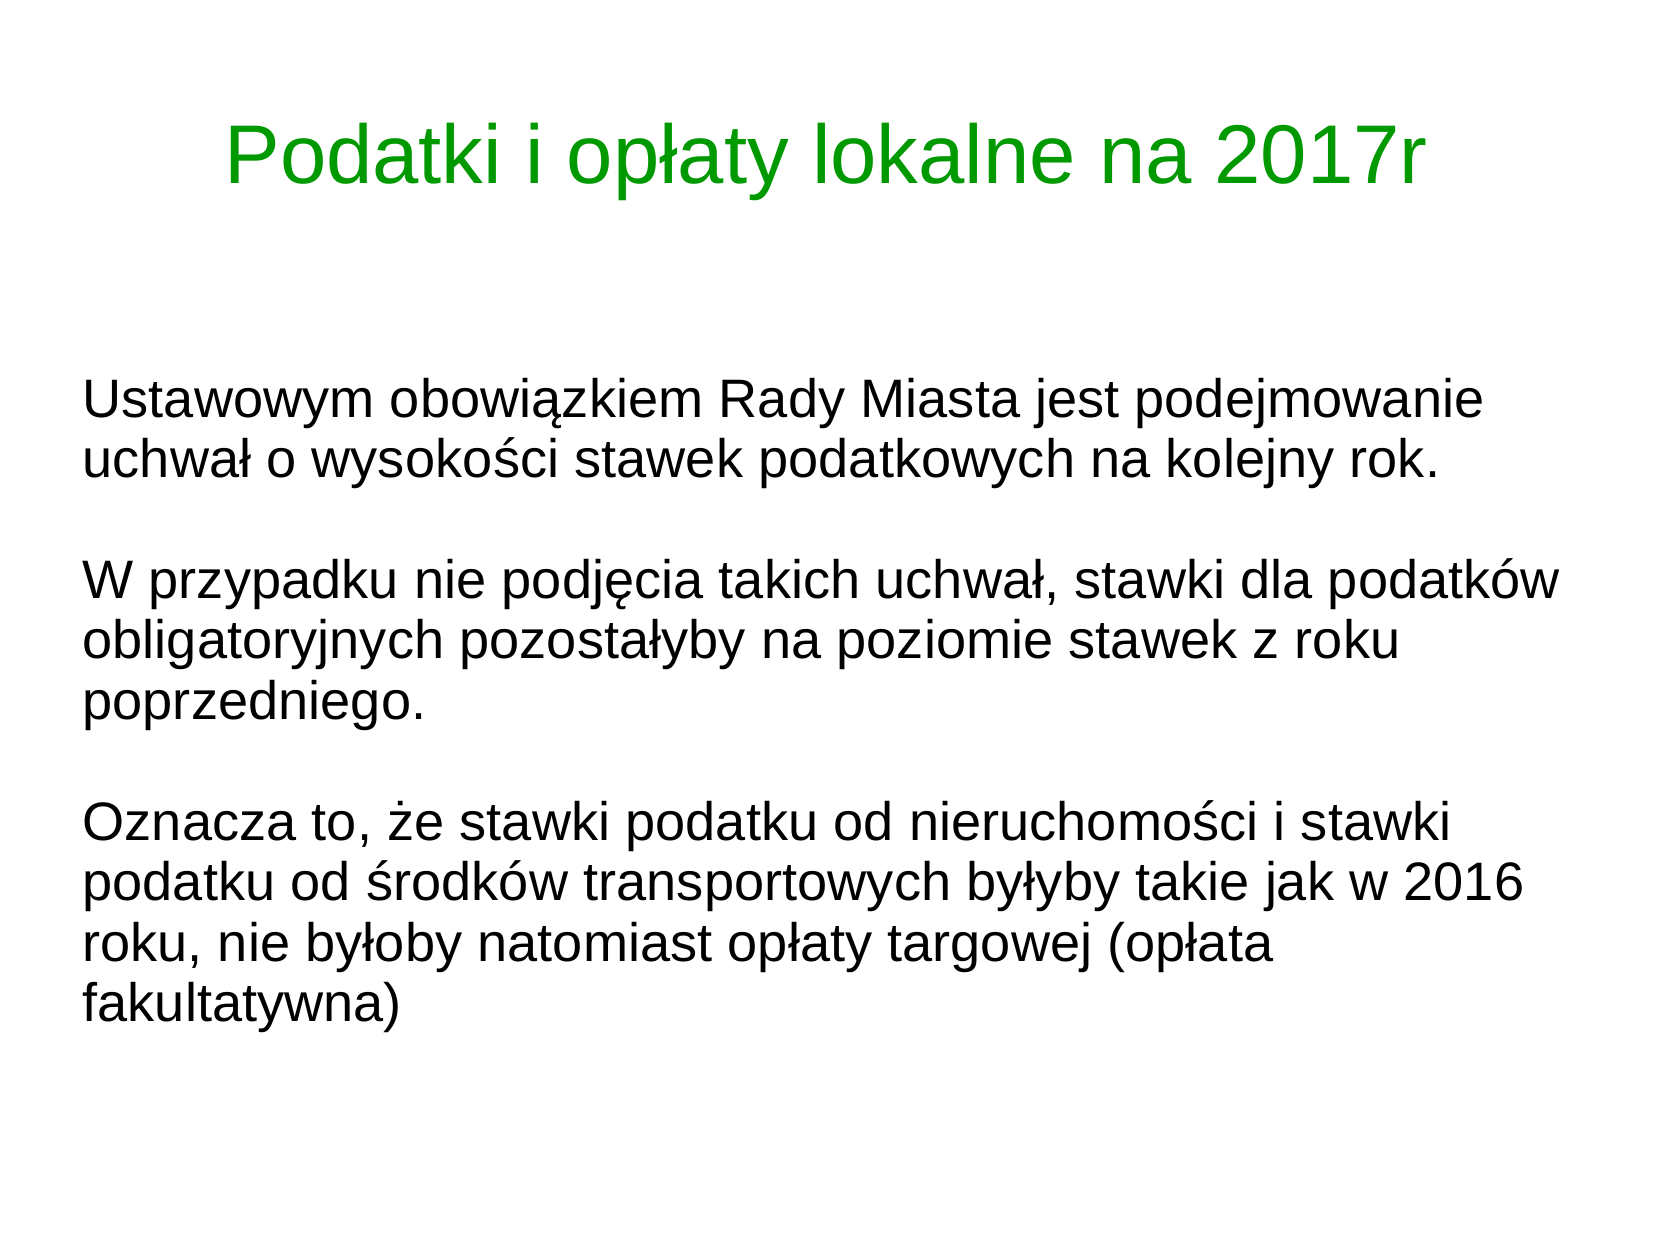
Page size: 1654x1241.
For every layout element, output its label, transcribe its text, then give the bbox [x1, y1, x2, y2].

title Podatki i opłaty lokalne na 2017r [82, 49, 1571, 257]
subtitle Ustawowym obowiązkiem Rady Miasta jest podejmowanie uchwał o wysokości stawek podatkowych na kolejny rok. W przypadku nie podjęcia takich uchwał, stawki dla podatków obligatoryjnych pozostałyby na poziomie stawek z roku poprzedniego. Oznacza to, że stawki podatku od nieruchomości i stawki podatku od środków transportowych byłyby takie jak w 2016 roku, nie byłoby natomiast opłaty targowej (opłata fakultatywna) [82, 290, 1571, 1109]
